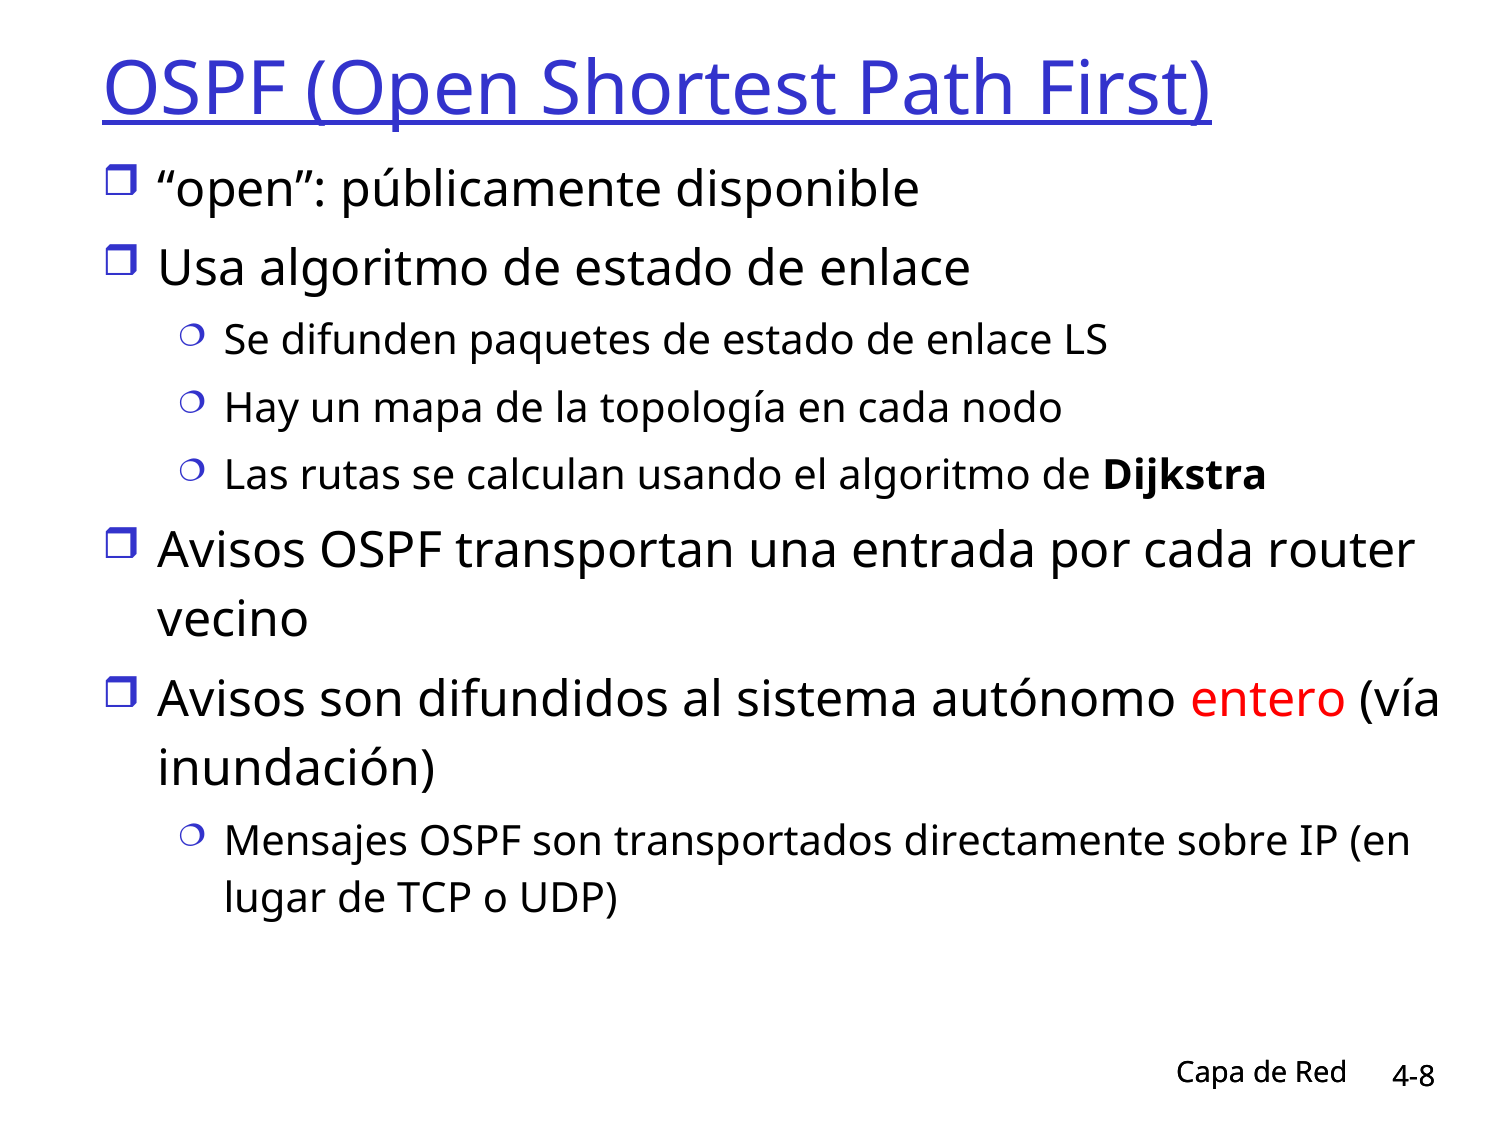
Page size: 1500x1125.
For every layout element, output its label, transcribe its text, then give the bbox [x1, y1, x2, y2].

text_box 4-<number> [1339, 1050, 1451, 1125]
title OSPF (Open Shortest Path First) [87, 15, 1463, 149]
list “open”: públicamente disponible Usa algoritmo de estado de enlace Se difunden paquetes de estado de enlace LS Hay un mapa de la topología en cada nodo Las rutas se calculan usando el algoritmo de Dijkstra Avisos OSPF transportan una entrada por cada router vecino Avisos son difundidos al sistema autónomo entero (vía inundación) Mensajes OSPF son transportados directamente sobre IP (en lugar de TCP o UDP) [87, 149, 1463, 1040]
text_box Capa de Red [887, 1049, 1363, 1097]
